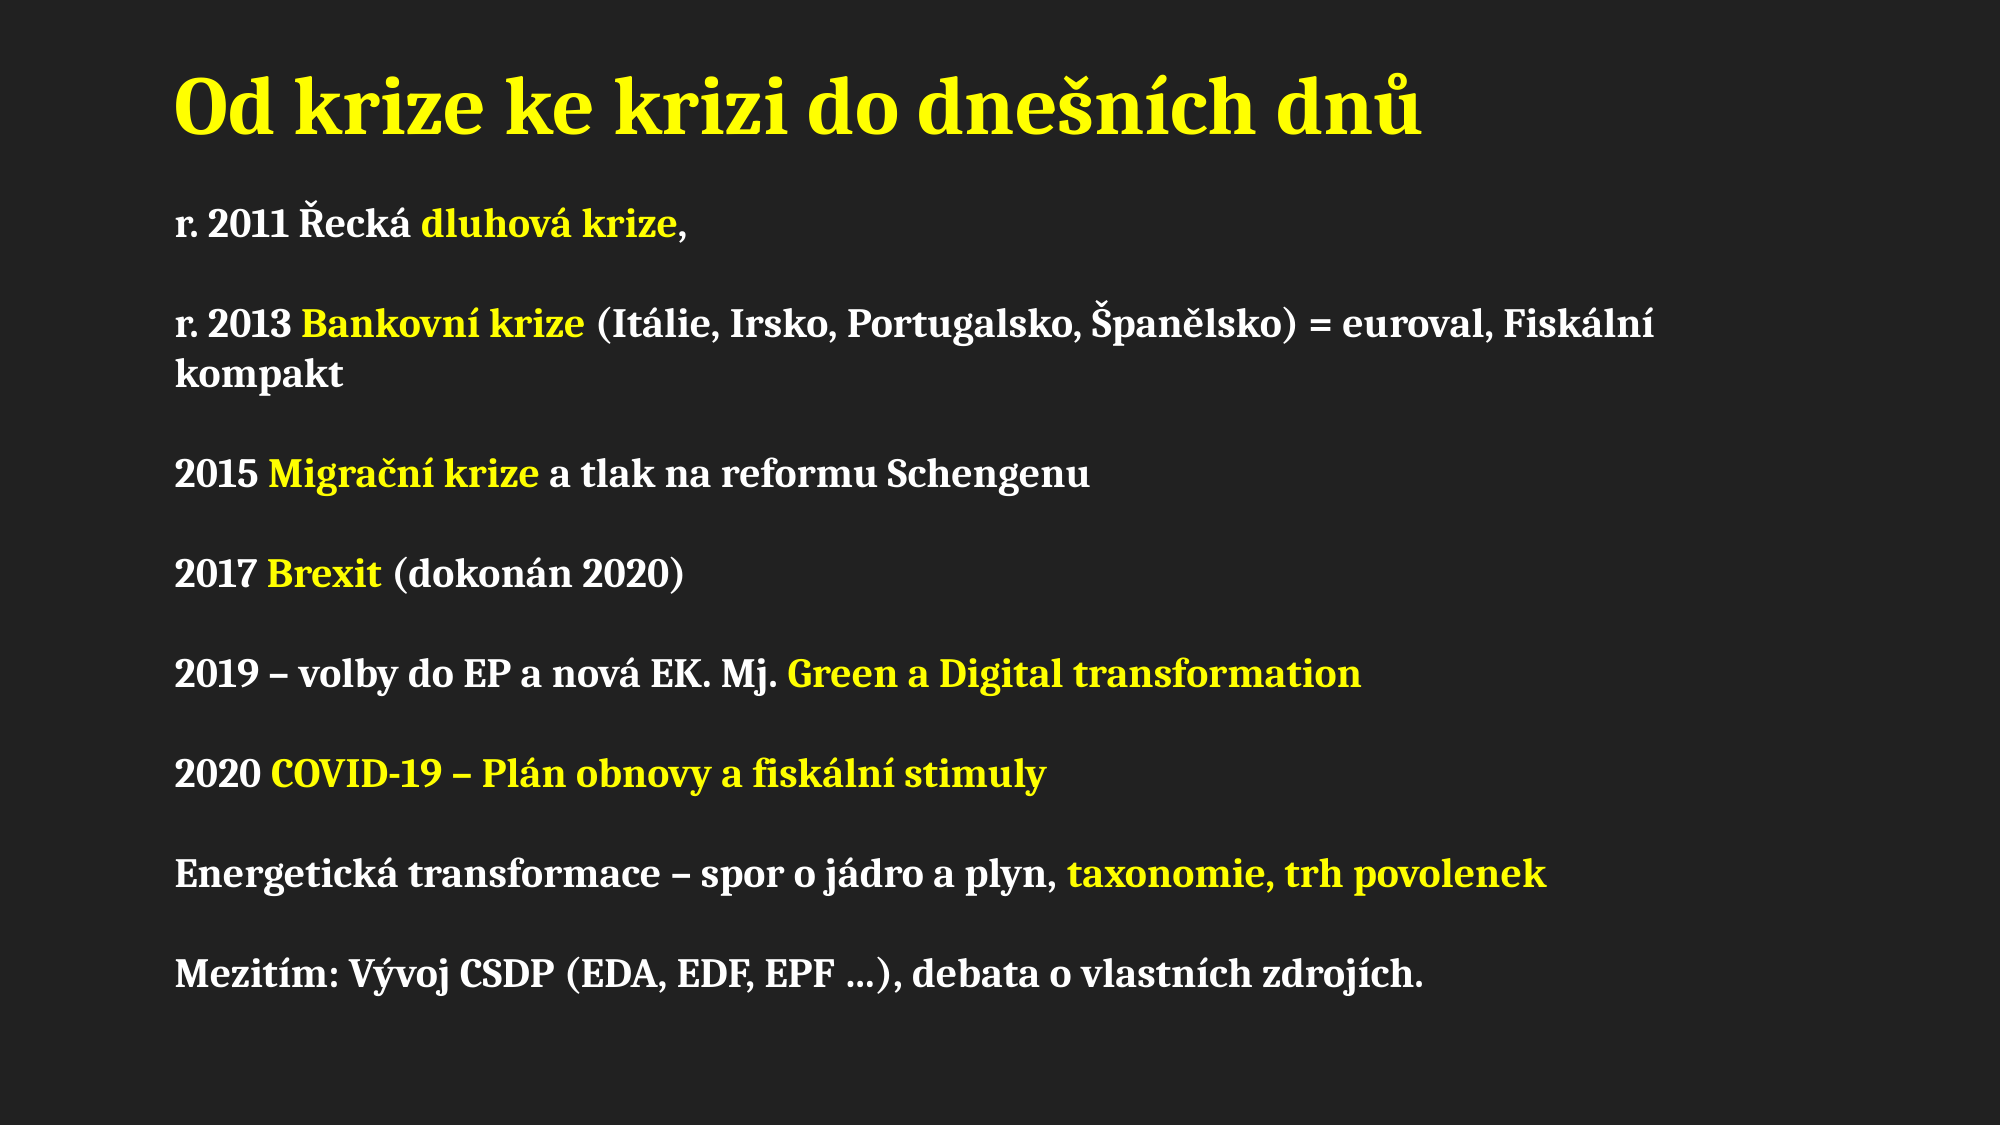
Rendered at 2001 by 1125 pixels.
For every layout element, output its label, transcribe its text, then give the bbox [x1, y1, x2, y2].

text_box Od krize ke krizi do dnešních dnů r. 2011 Řecká dluhová krize, r. 2013 Bankovní krize (Itálie, Irsko, Portugalsko, Španělsko) = euroval, Fiskální kompakt 2015 Migrační krize a tlak na reformu Schengenu 2017 Brexit (dokonán 2020) 2019 – volby do EP a nová EK. Mj. Green a Digital transformation 2020 COVID-19 – Plán obnovy a fiskální stimuly Energetická transformace – spor o jádro a plyn, taxonomie, trh povolenek Mezitím: Vývoj CSDP (EDA, EDF, EPF …), debata o vlastních zdrojích. [159, 43, 1744, 1013]
